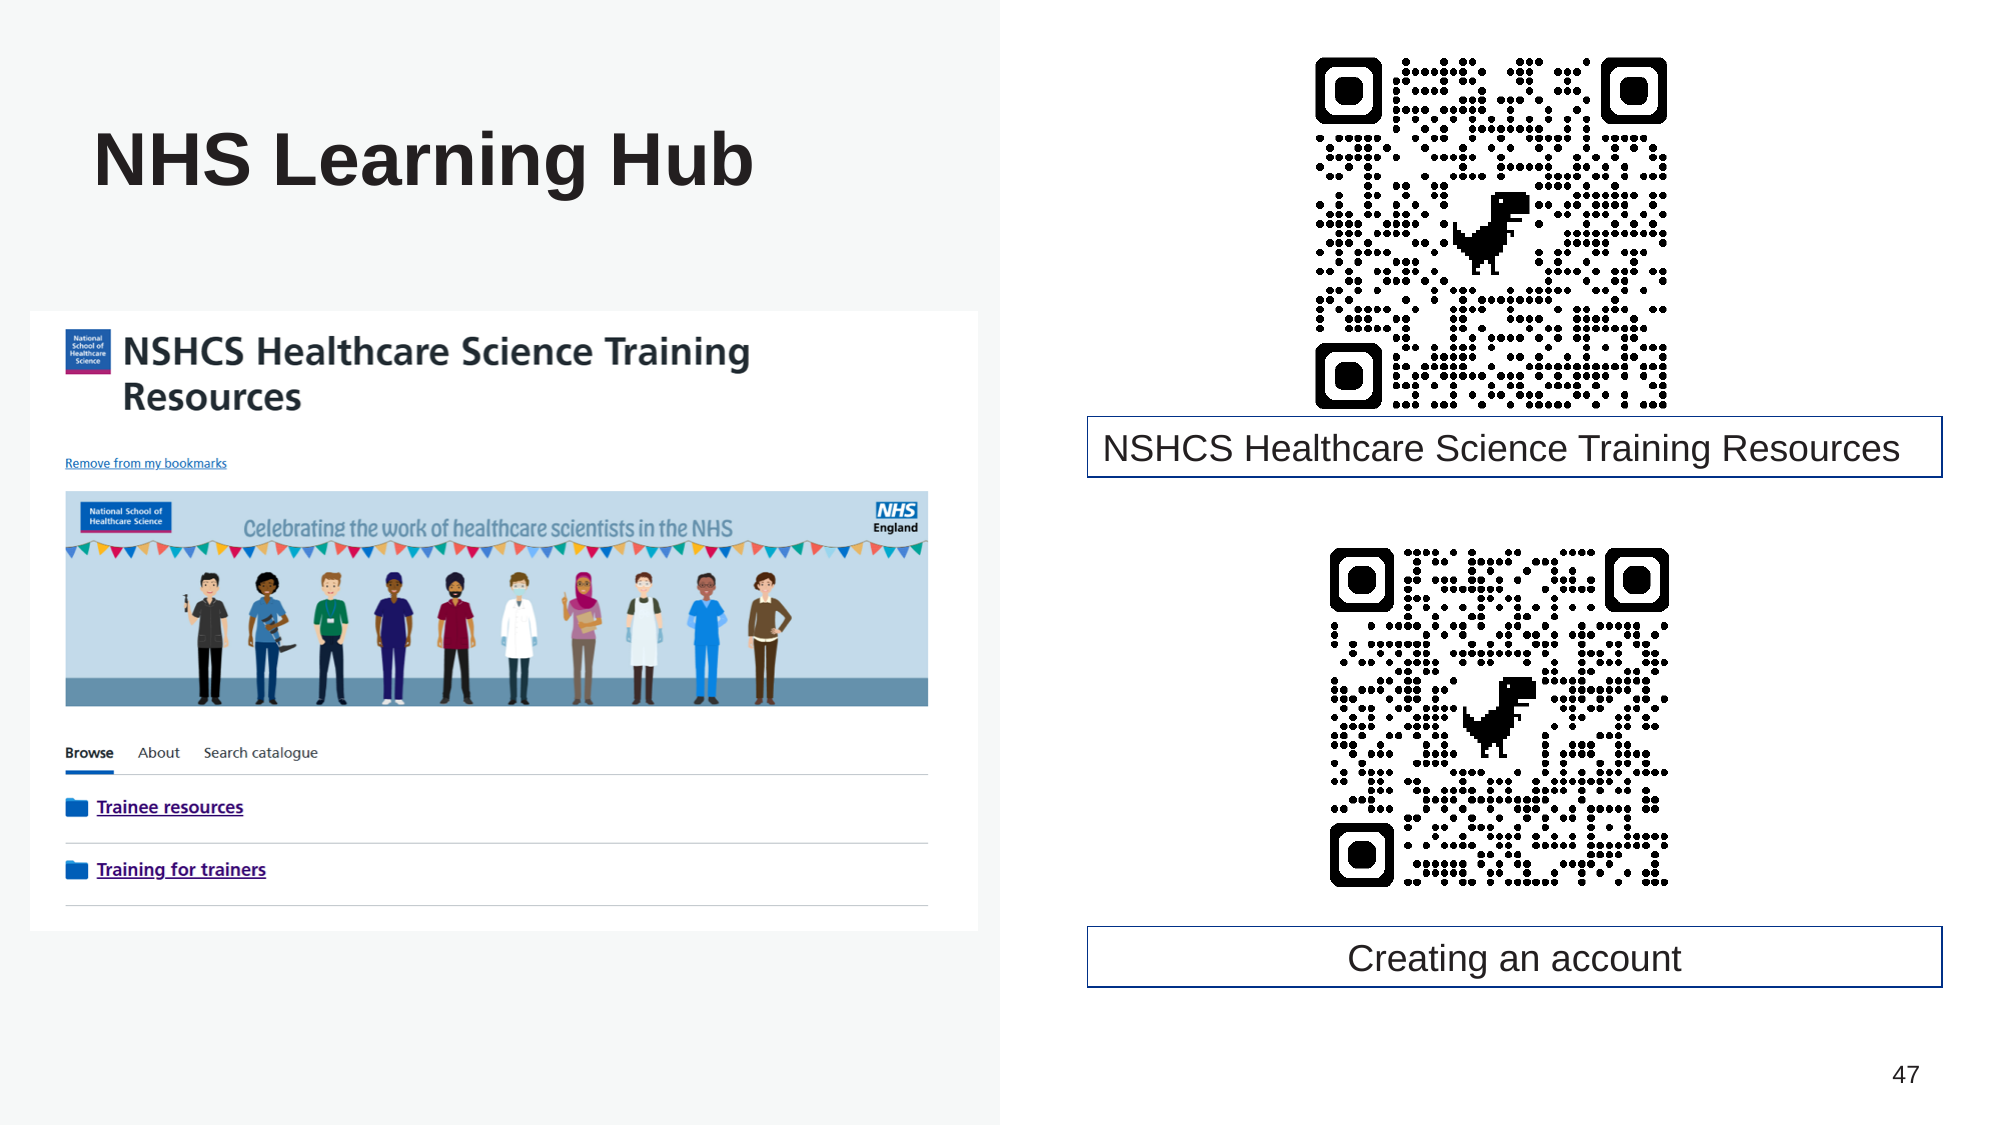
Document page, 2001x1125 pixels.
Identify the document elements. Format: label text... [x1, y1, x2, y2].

picture [1293, 511, 1705, 923]
title NHS Learning Hub [78, 105, 885, 311]
text_box Creating an account [1087, 926, 1942, 988]
picture [1277, 19, 1705, 416]
text_box NSHCS Healthcare Science Training Resources [1087, 416, 1942, 478]
picture [30, 311, 978, 931]
